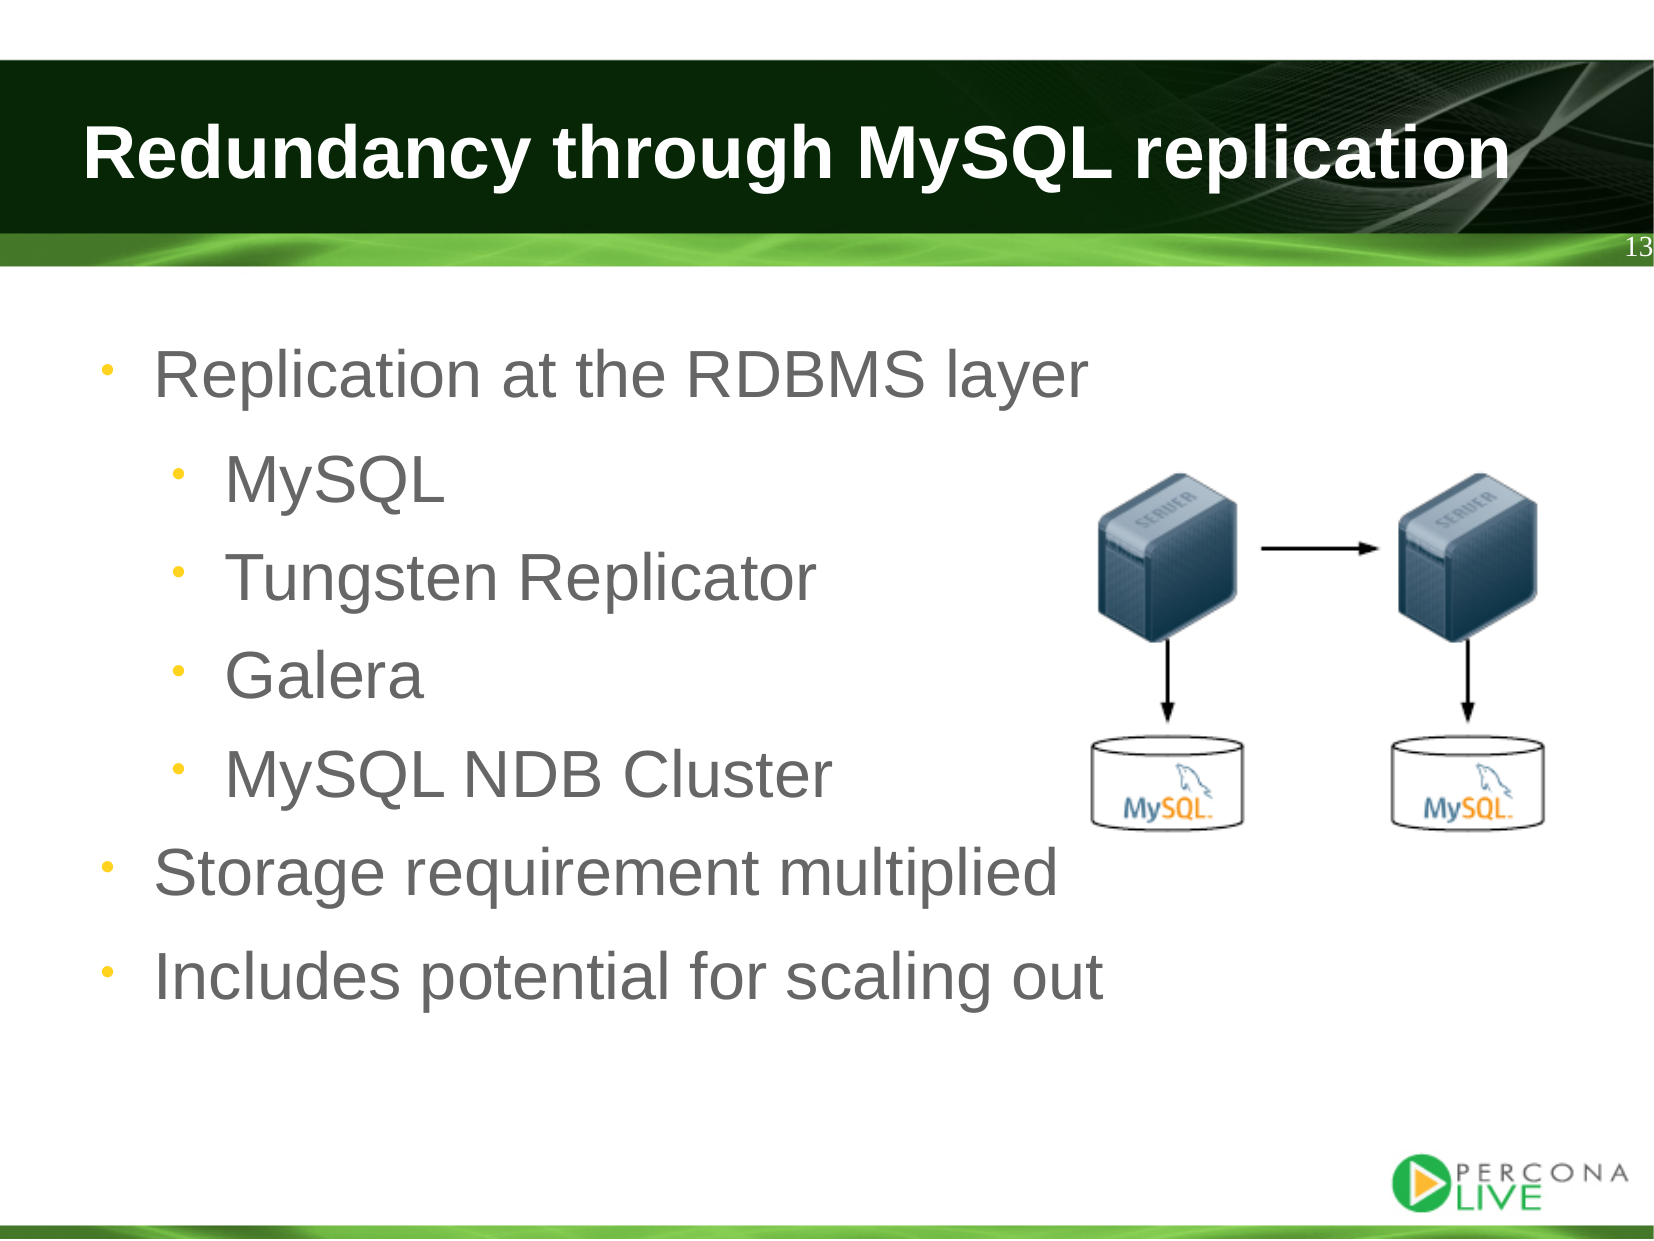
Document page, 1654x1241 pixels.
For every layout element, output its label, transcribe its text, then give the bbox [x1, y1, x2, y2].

title Redundancy through MySQL replication [82, 49, 1571, 257]
list Replication at the RDBMS layer MySQL Tungsten Replicator Galera MySQL NDB Cluster Storage requirement multiplied Includes potential for scaling out [82, 337, 1571, 1109]
picture [0, 1, 1654, 1239]
